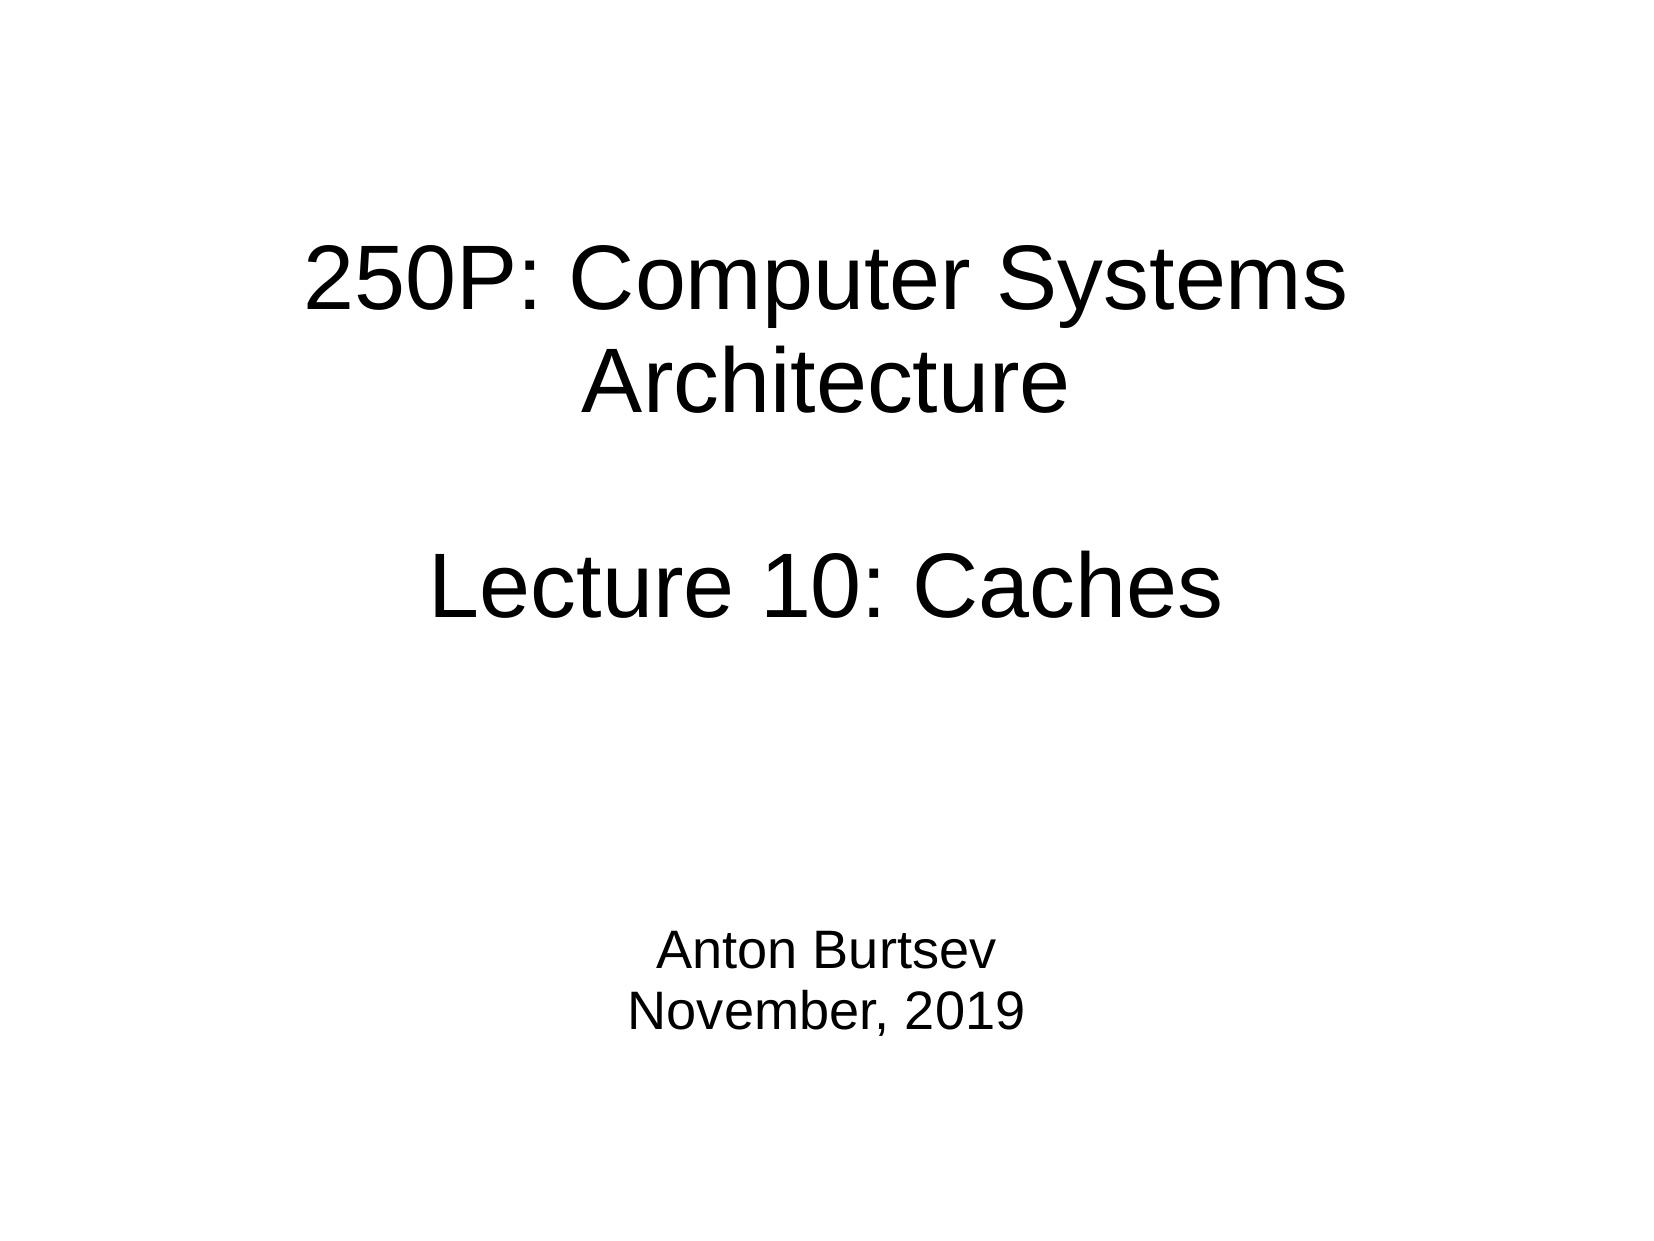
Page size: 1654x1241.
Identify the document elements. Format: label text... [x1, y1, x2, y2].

title 250P: Computer Systems Architecture Lecture 10: Caches [82, 113, 1571, 637]
subtitle Anton Burtsev November, 2019 [82, 637, 1571, 1109]
